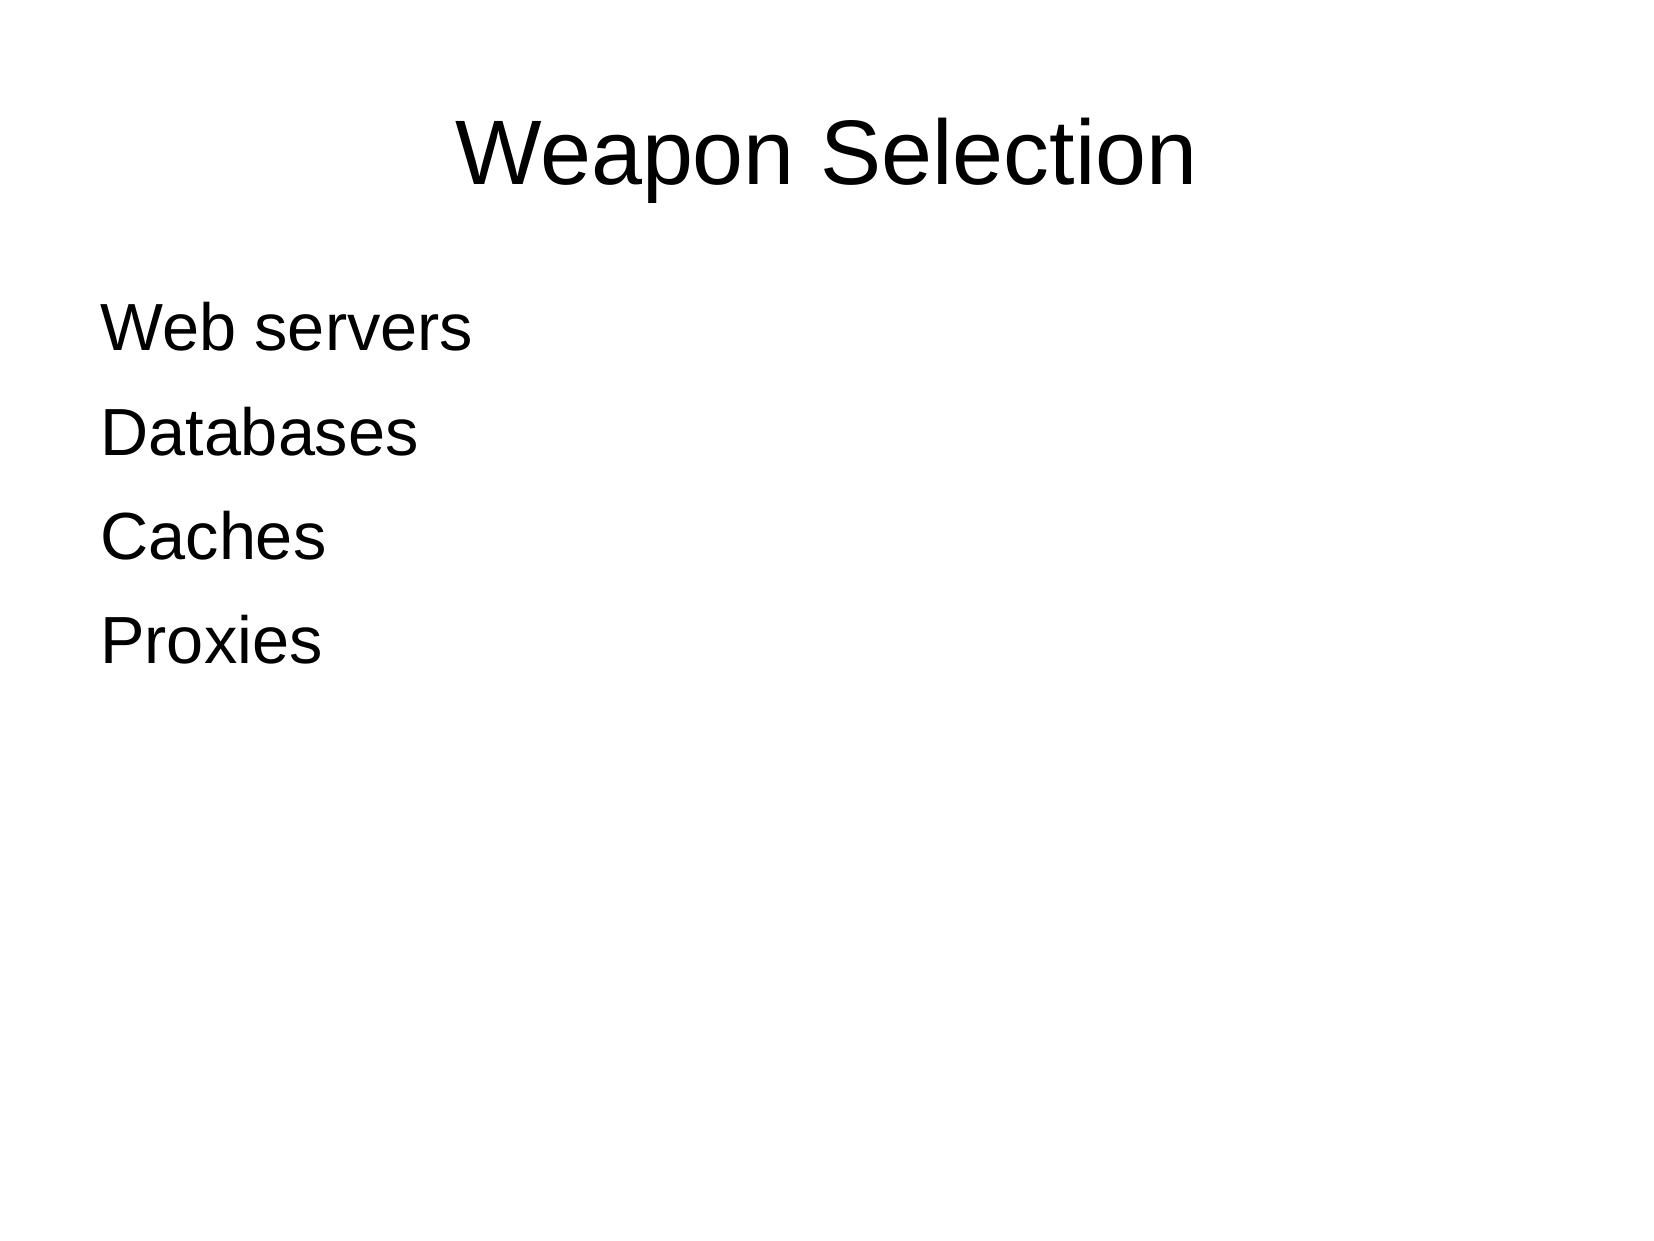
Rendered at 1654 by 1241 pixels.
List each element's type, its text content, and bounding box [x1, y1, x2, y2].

title Weapon Selection [82, 56, 1571, 250]
list Web servers Databases Caches Proxies [82, 290, 1571, 1094]
